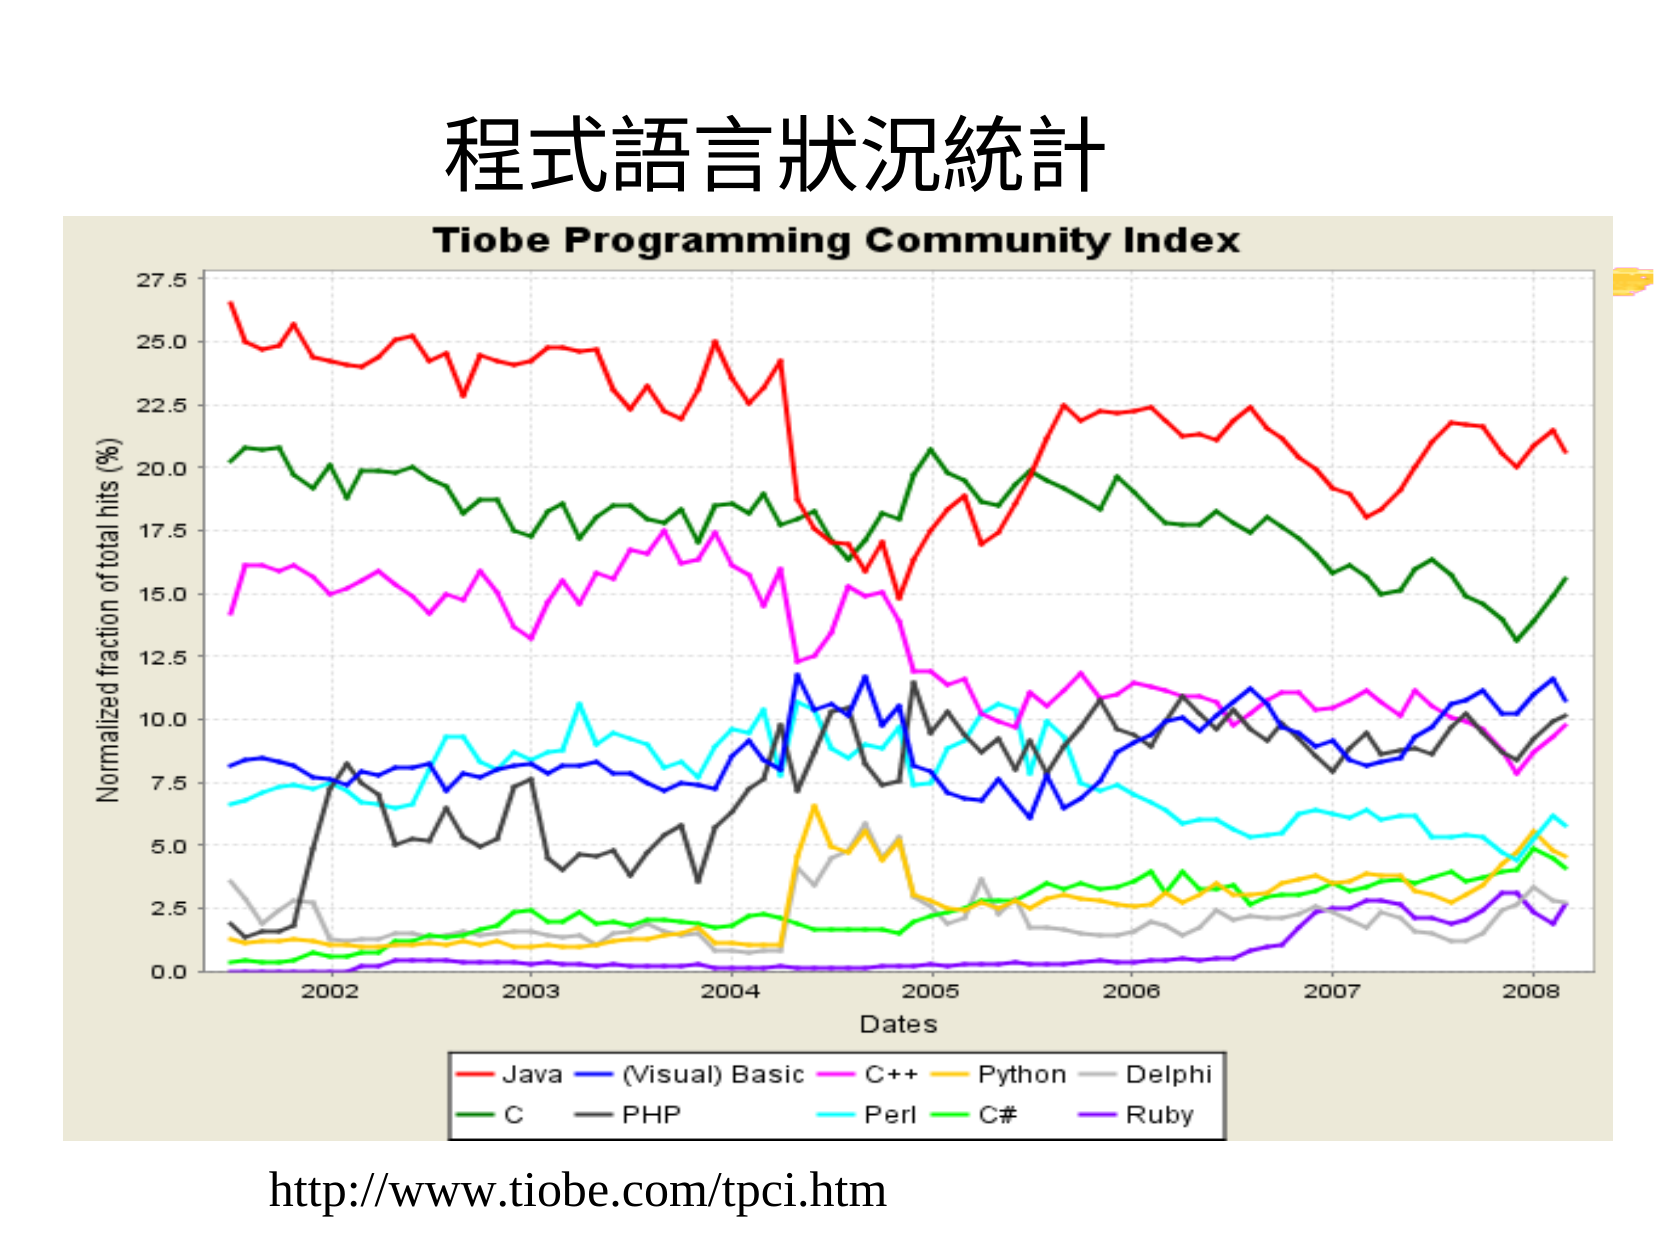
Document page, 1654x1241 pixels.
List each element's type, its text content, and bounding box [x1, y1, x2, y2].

text_box http://www.tiobe.com/tpci.htm [268, 1157, 888, 1215]
title 程式語言狀況統計 [73, 39, 1479, 216]
picture [63, 216, 1654, 1141]
